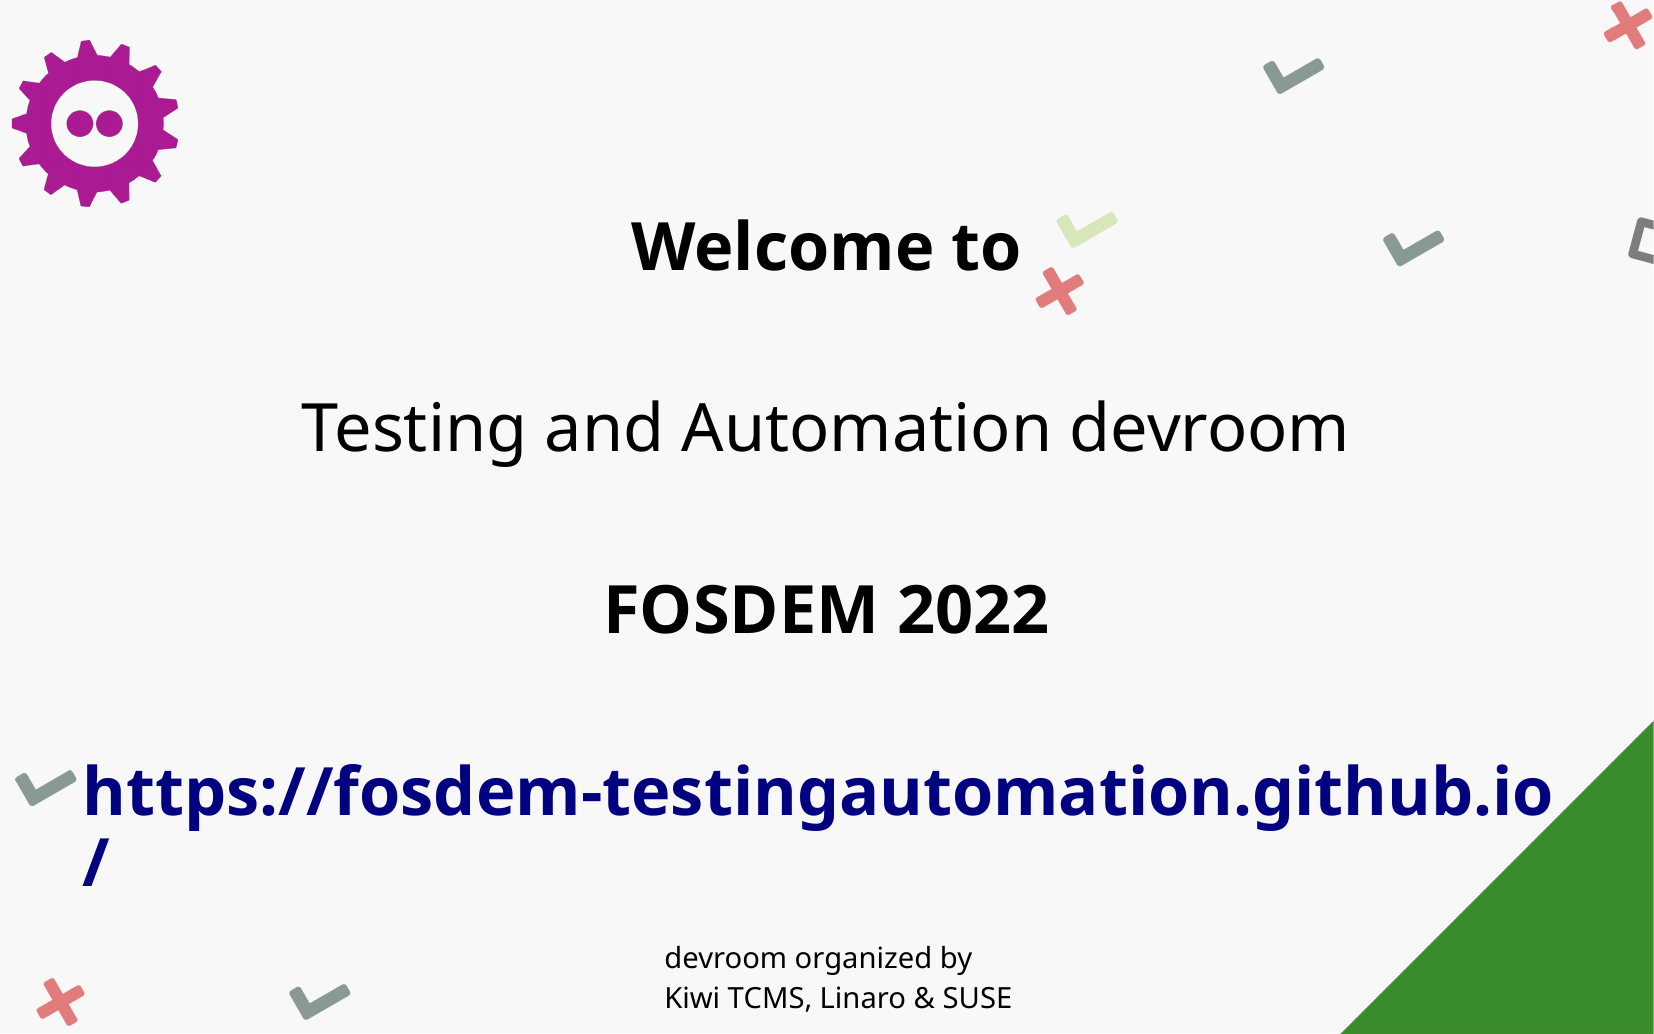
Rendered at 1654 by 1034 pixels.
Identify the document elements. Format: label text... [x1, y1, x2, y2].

picture [11, 40, 178, 207]
subtitle Welcome to Testing and Automation devroom FOSDEM 2022 https://fosdem-testingautomation.github.io/ [82, 116, 1571, 917]
picture [1035, 0, 1654, 315]
picture [1340, 716, 1654, 1034]
picture [15, 770, 359, 1034]
